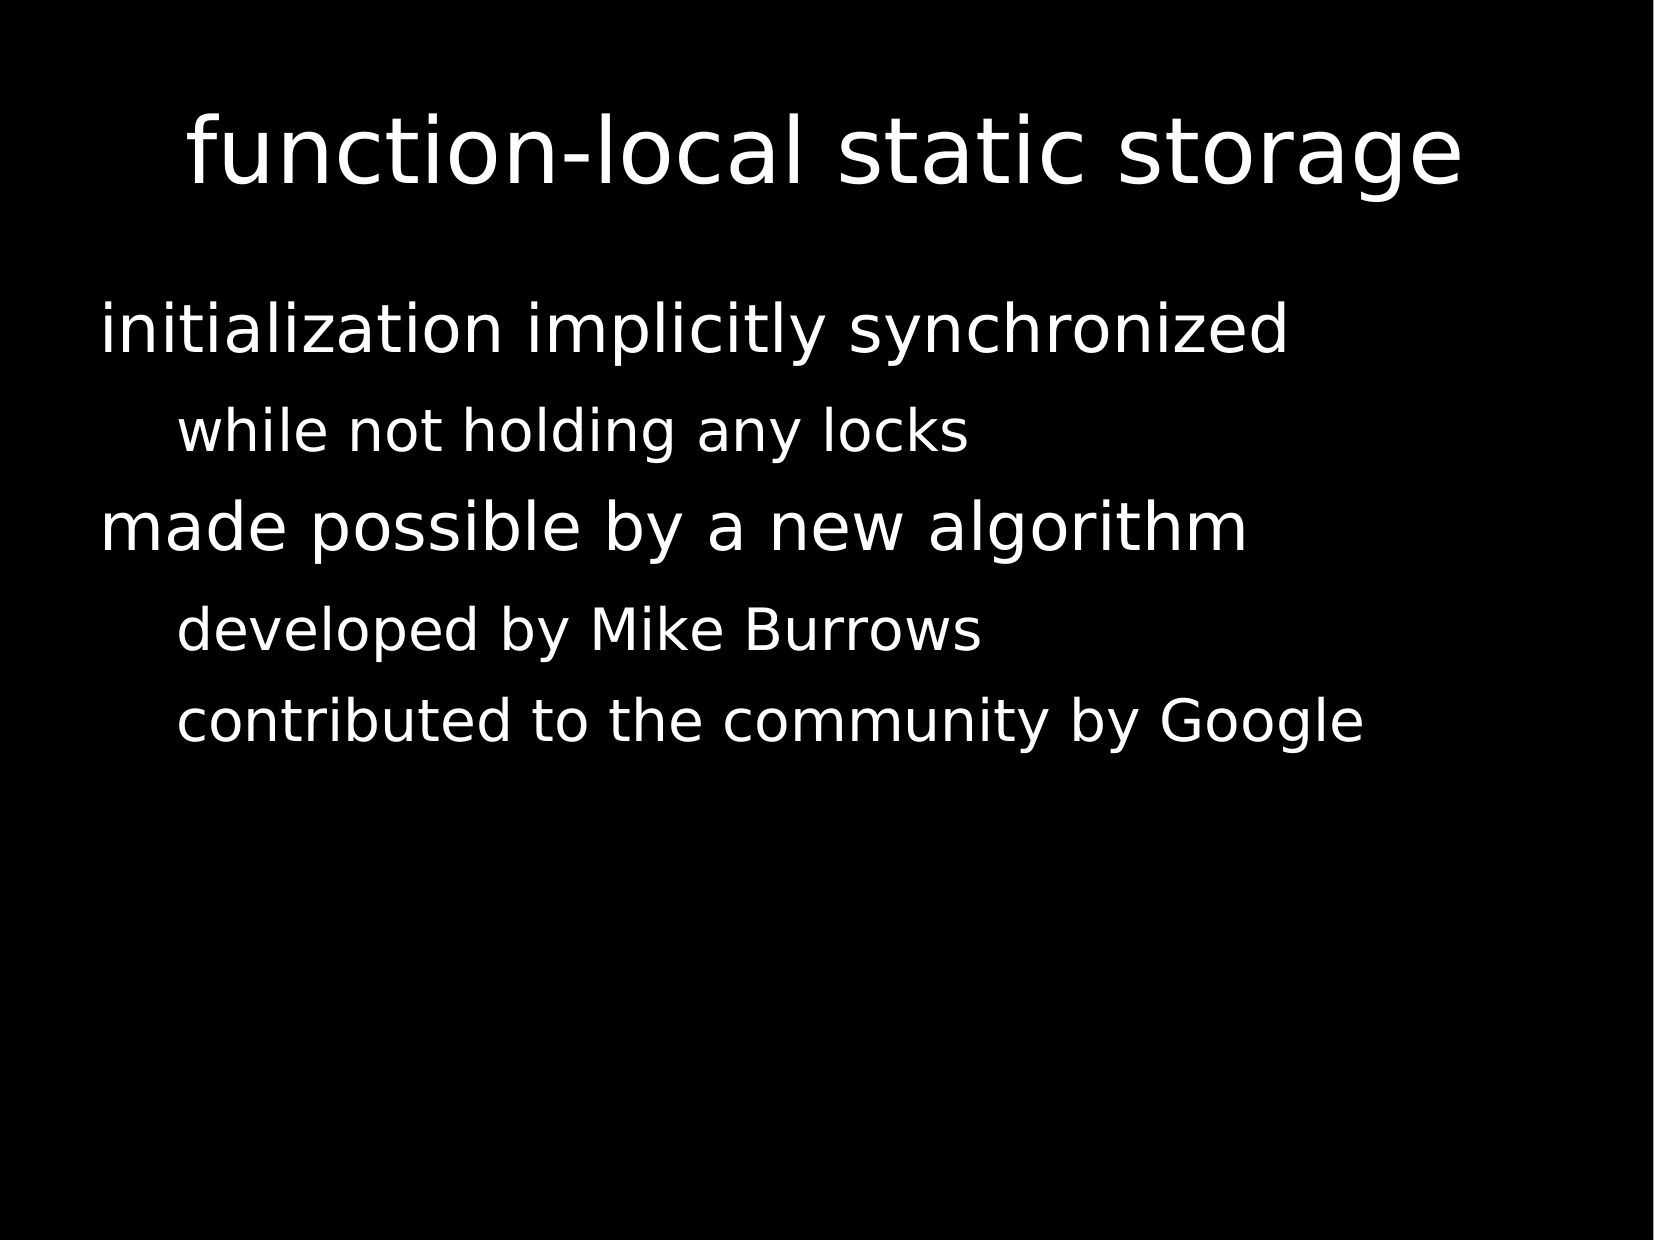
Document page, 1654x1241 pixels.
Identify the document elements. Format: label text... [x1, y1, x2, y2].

list initialization implicitly synchronized while not holding any locks made possible by a new algorithm developed by Mike Burrows contributed to the community by Google [82, 290, 1571, 756]
title function-local static storage [82, 99, 1571, 207]
